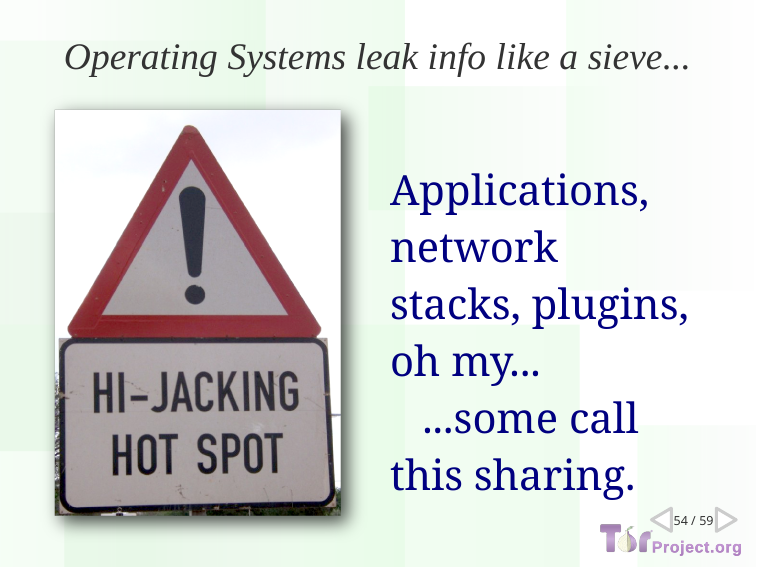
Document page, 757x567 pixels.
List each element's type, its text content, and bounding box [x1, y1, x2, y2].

text_box Operating Systems leak info like a sieve... [0, 29, 756, 86]
text_box Applications, network stacks, plugins, oh my... ...some call this sharing. [375, 153, 713, 523]
picture [0, 0, 757, 567]
